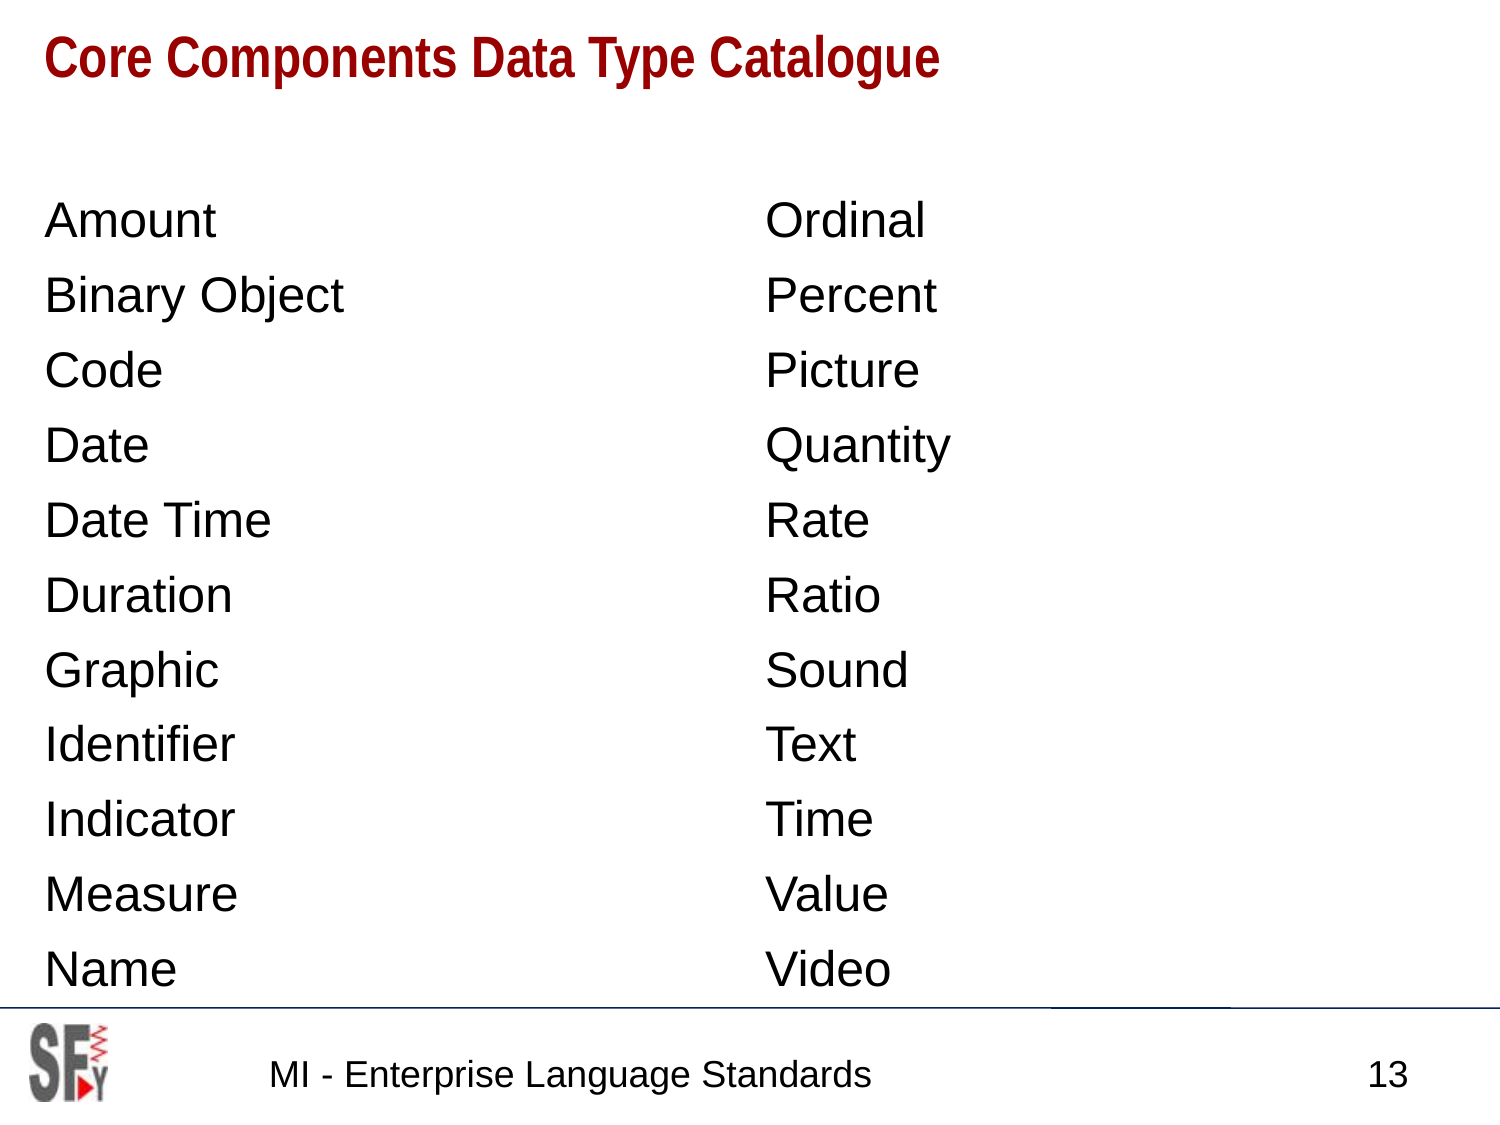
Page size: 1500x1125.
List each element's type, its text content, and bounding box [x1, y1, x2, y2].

table_cell Name [29, 934, 750, 1010]
table_cell Measure [29, 859, 750, 934]
table_cell Code [29, 334, 750, 409]
picture [29, 1023, 108, 1102]
table_cell Quantity [750, 409, 1470, 484]
table_cell Identifier [29, 709, 750, 784]
table_cell Ratio [750, 559, 1470, 634]
title Core Components Data Type Catalogue [29, 12, 1471, 138]
slide_number <numéro> [1352, 1034, 1490, 1103]
table_cell Picture [750, 334, 1470, 409]
table_cell Duration [29, 559, 750, 634]
table_cell Time [750, 784, 1470, 859]
footer MI - Enterprise Language Standards [253, 1034, 1336, 1103]
table_header Ordinal [750, 185, 1470, 260]
table_cell Graphic [29, 634, 750, 709]
table_cell Indicator [29, 784, 750, 859]
table_cell Date [29, 409, 750, 484]
table_cell Video [750, 934, 1470, 1010]
table_cell Binary Object [29, 260, 750, 334]
table_cell Value [750, 859, 1470, 934]
table_cell Sound [750, 634, 1470, 709]
table_cell Text [750, 709, 1470, 784]
table_header Amount [29, 185, 750, 260]
table_cell Percent [750, 260, 1470, 334]
table_cell Rate [750, 484, 1470, 559]
table_cell Date Time [29, 484, 750, 559]
